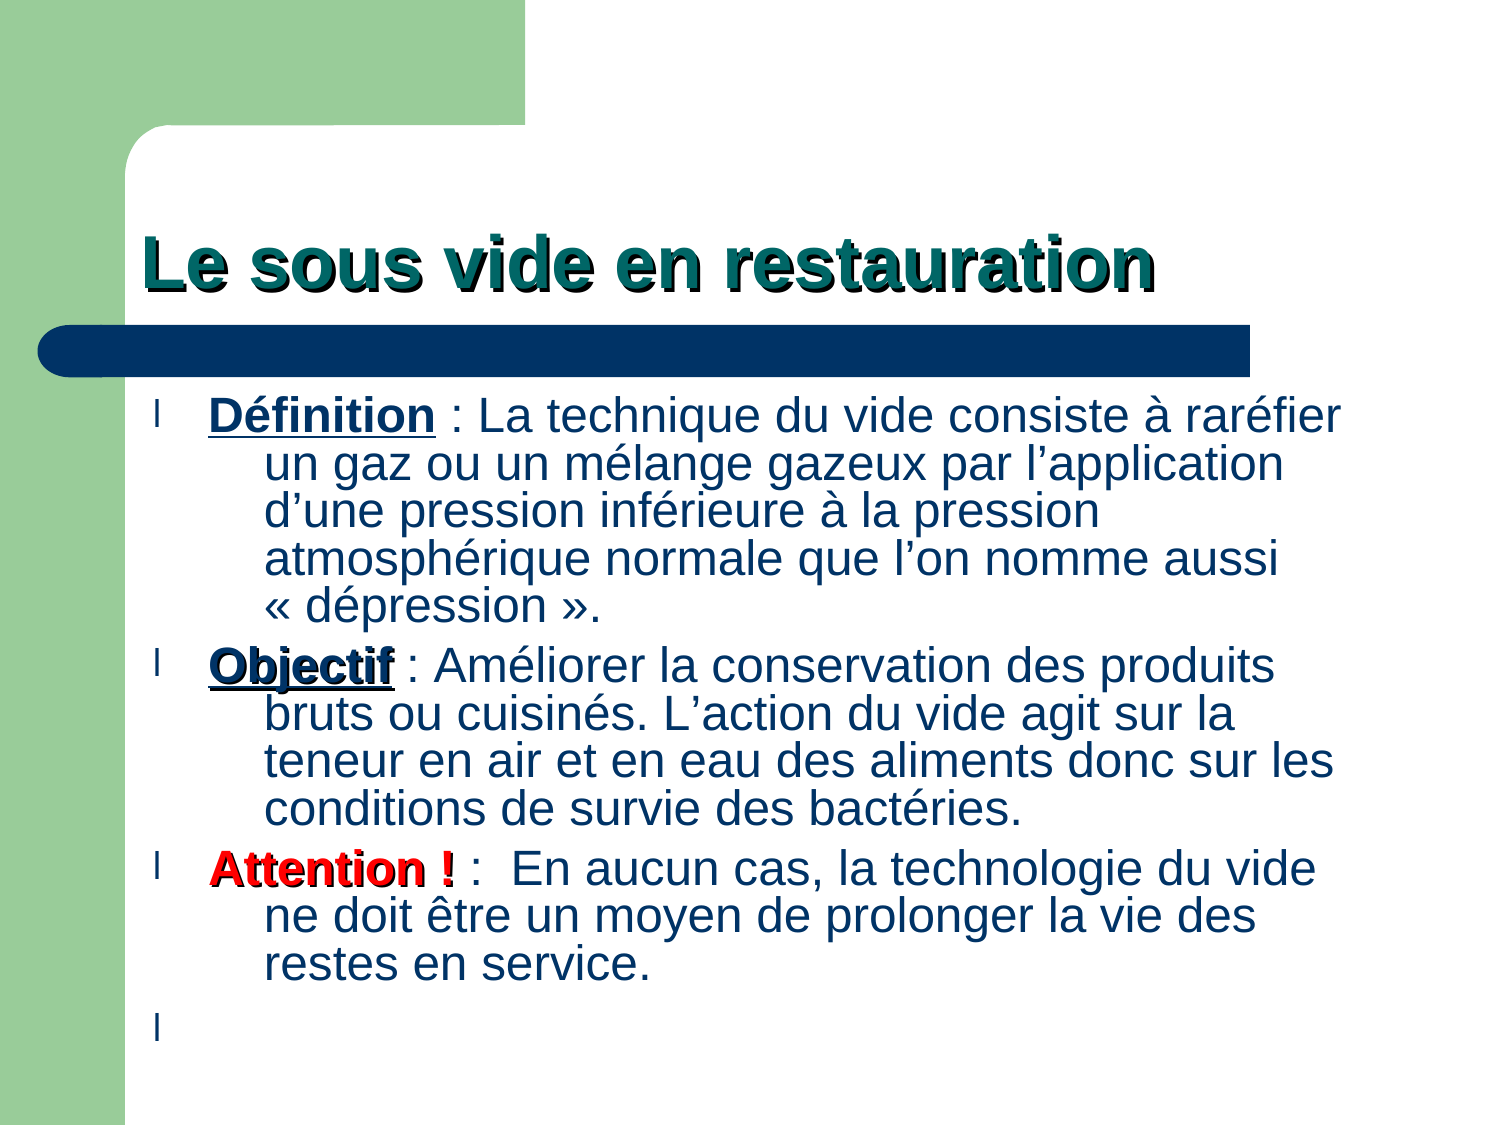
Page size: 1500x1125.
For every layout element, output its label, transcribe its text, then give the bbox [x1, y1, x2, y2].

list Définition : La technique du vide consiste à raréfier un gaz ou un mélange gazeux par l’application d’une pression inférieure à la pression atmosphérique normale que l’on nomme aussi « dépression ». Objectif : Améliorer la conservation des produits bruts ou cuisinés. L’action du vide agit sur la teneur en air et en eau des aliments donc sur les conditions de survie des bactéries. Attention ! : En aucun cas, la technologie du vide ne doit être un moyen de prolonger la vie des restes en service. [137, 387, 1400, 999]
title Le sous vide en restauration [125, 125, 1426, 313]
